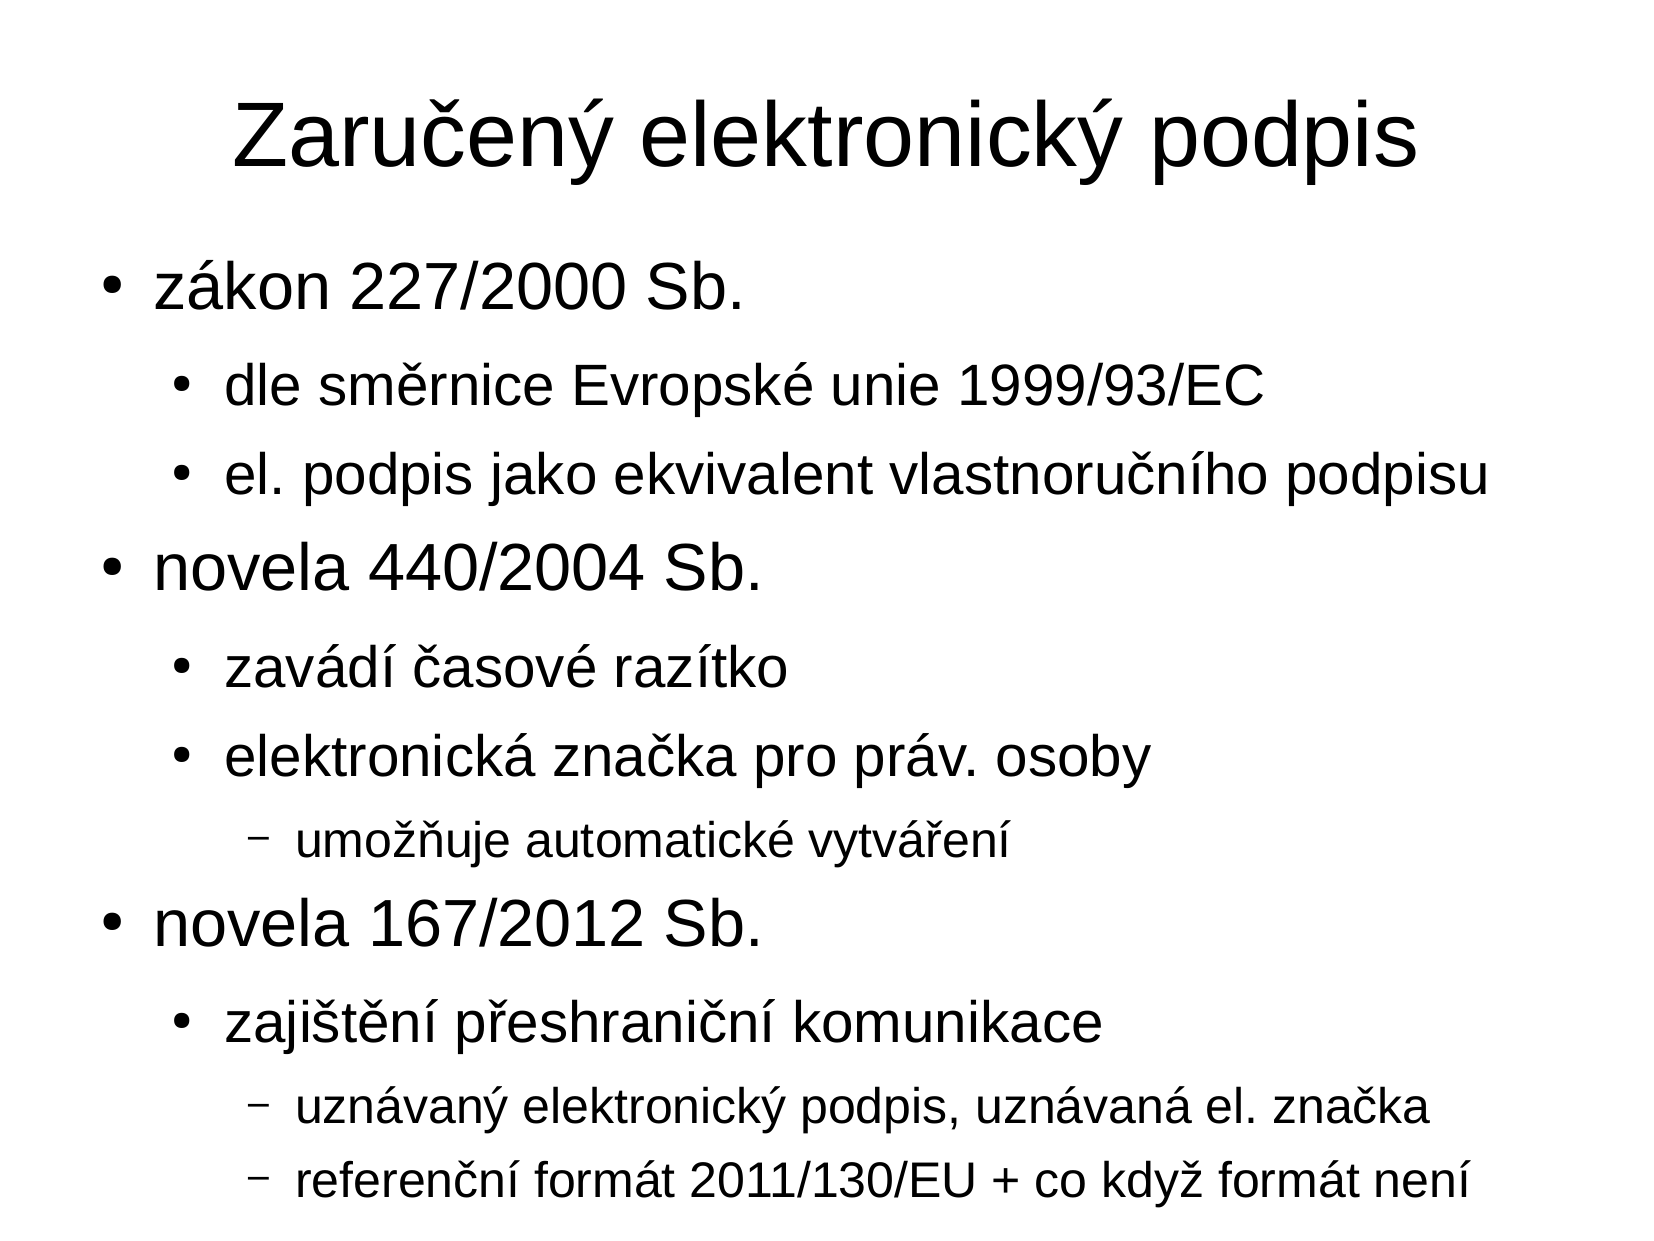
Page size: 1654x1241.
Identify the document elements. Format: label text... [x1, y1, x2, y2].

title Zaručený elektronický podpis [82, 31, 1571, 239]
list zákon 227/2000 Sb. dle směrnice Evropské unie 1999/93/EC el. podpis jako ekvivalent vlastnoručního podpisu novela 440/2004 Sb. zavádí časové razítko elektronická značka pro práv. osoby umožňuje automatické vytváření novela 167/2012 Sb. zajištění přeshraniční komunikace uznávaný elektronický podpis, uznávaná el. značka referenční formát 2011/130/EU + co když formát není [82, 248, 1571, 1208]
